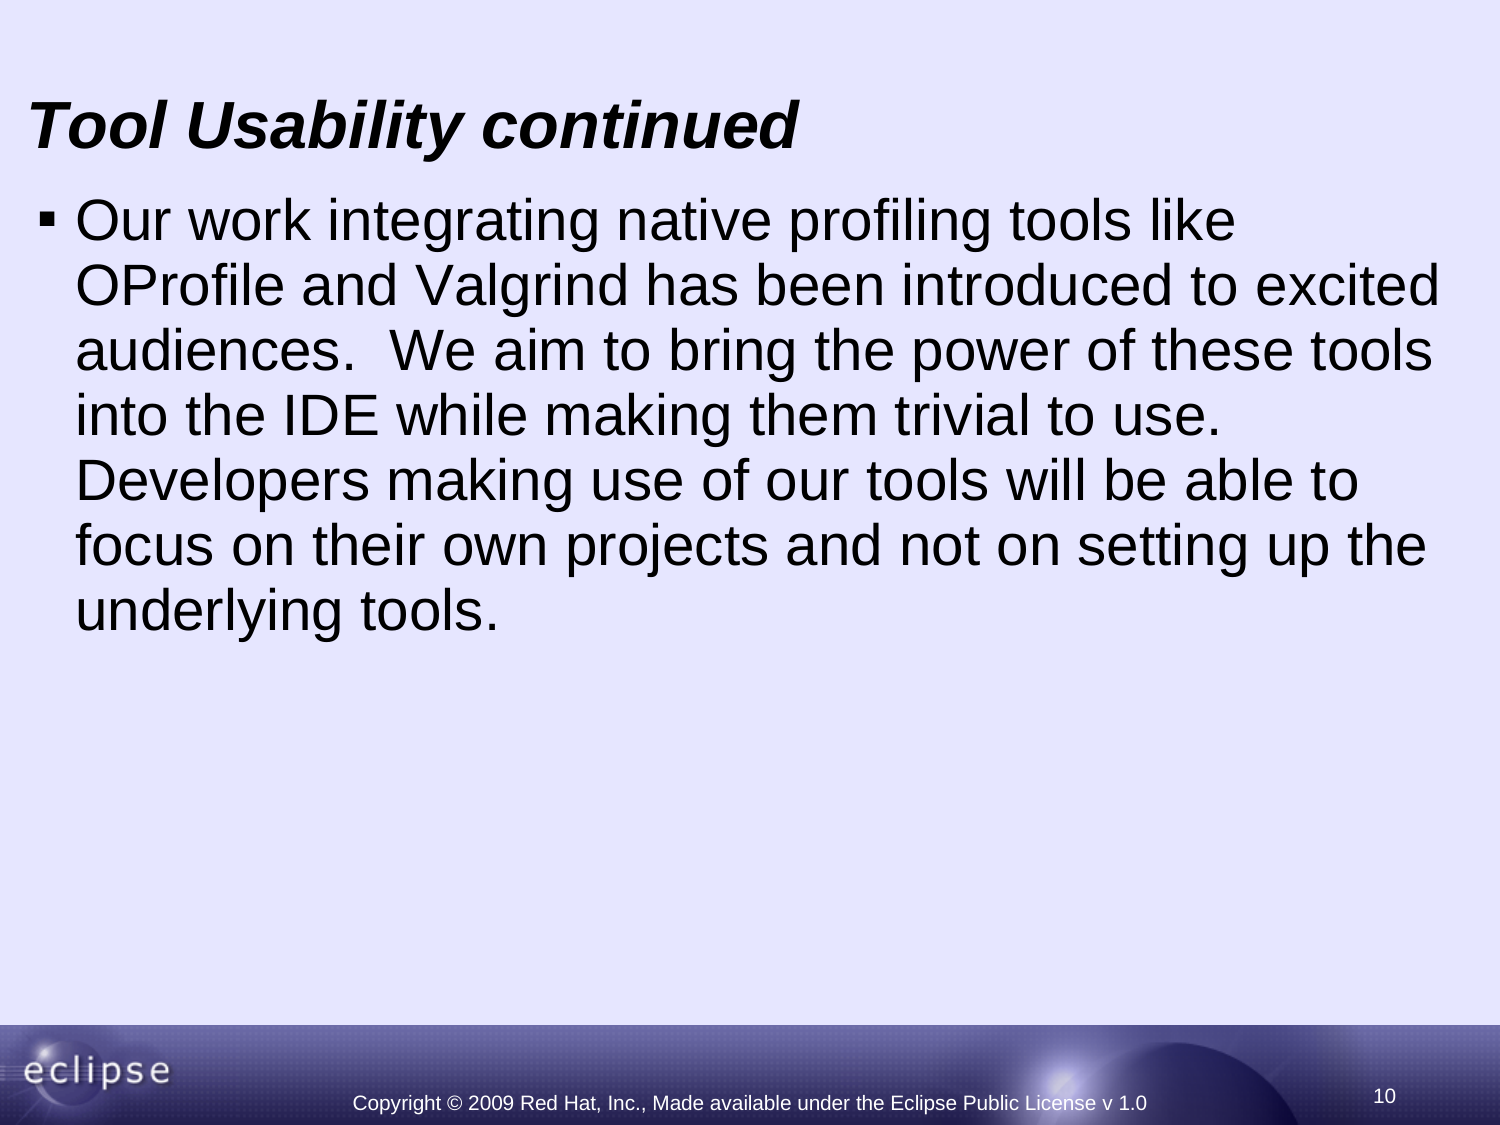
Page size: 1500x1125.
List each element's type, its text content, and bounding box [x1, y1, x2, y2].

list Our work integrating native profiling tools like OProfile and Valgrind has been introduced to excited audiences. We aim to bring the power of these tools into the IDE while making them trivial to use. Developers making use of our tools will be able to focus on their own projects and not on setting up the underlying tools. [37, 187, 1463, 1006]
picture [0, 1025, 1500, 1125]
title Tool Usability continued [26, 84, 1474, 172]
